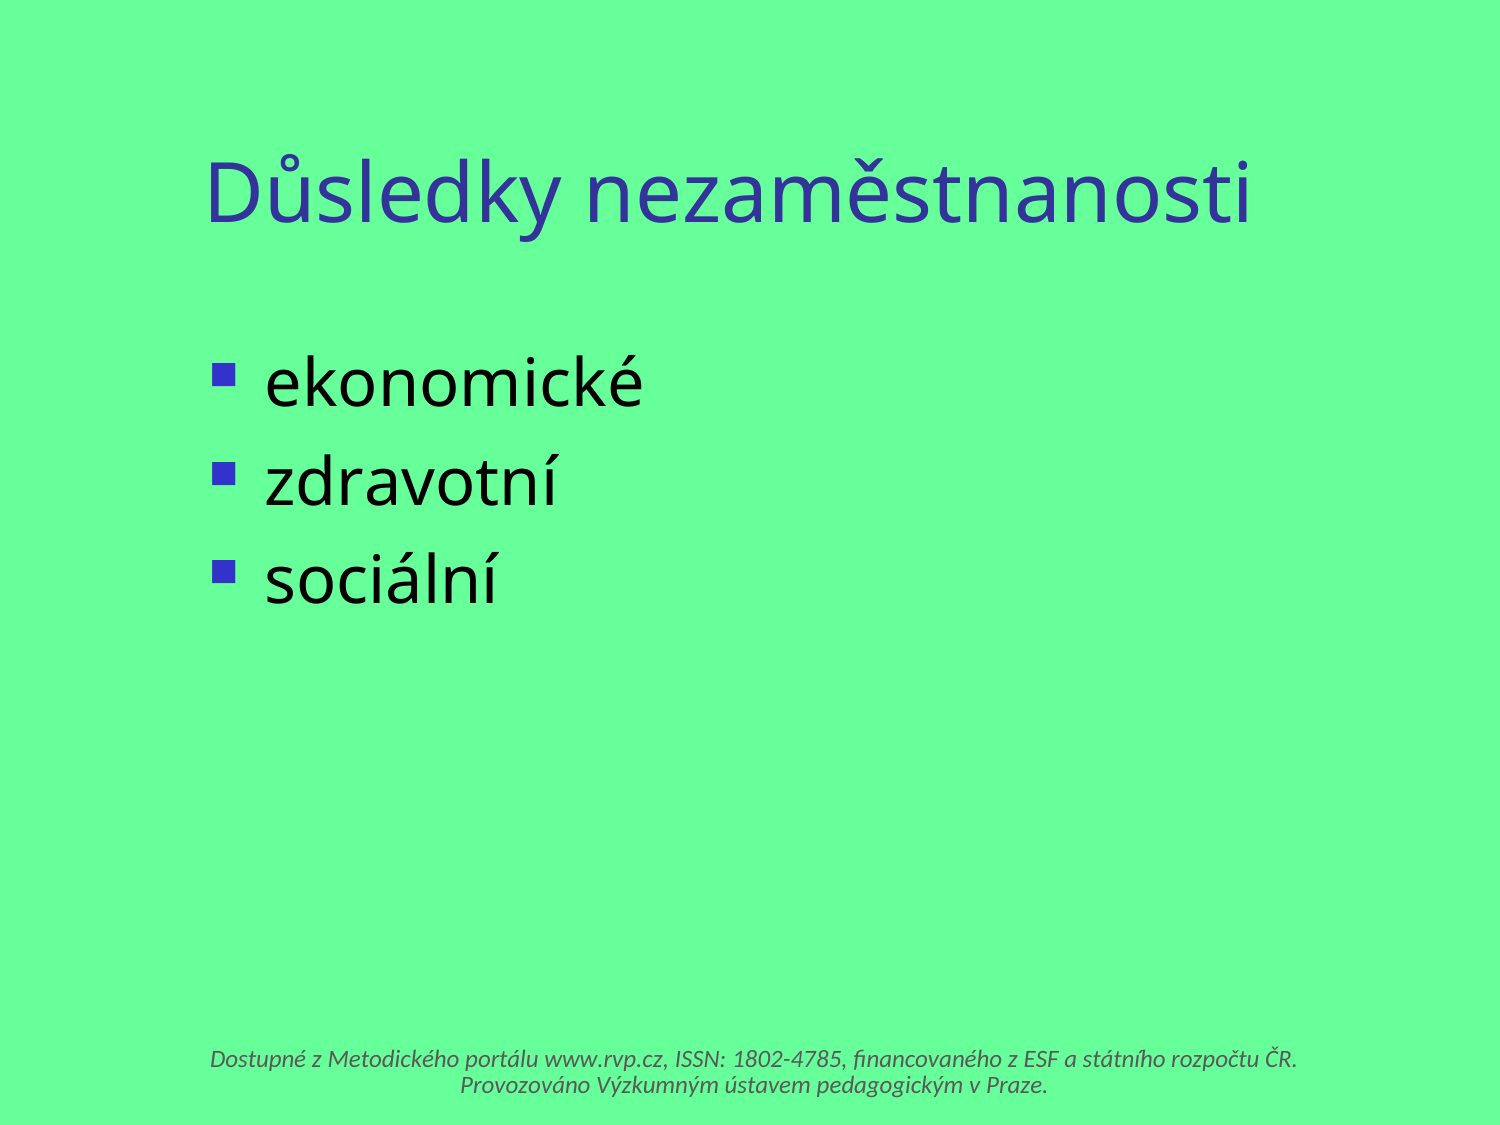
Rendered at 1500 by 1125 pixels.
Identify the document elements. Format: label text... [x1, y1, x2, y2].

title Důsledky nezaměstnanosti [188, 7, 1467, 248]
list ekonomické zdravotní sociální [193, 331, 1469, 1032]
text_box Dostupné z Metodického portálu www.rvp.cz, ISSN: 1802-4785, financovaného z ESF a státního rozpočtu ČR. Provozováno Výzkumným ústavem pedagogickým v Praze. [133, 1042, 1377, 1103]
